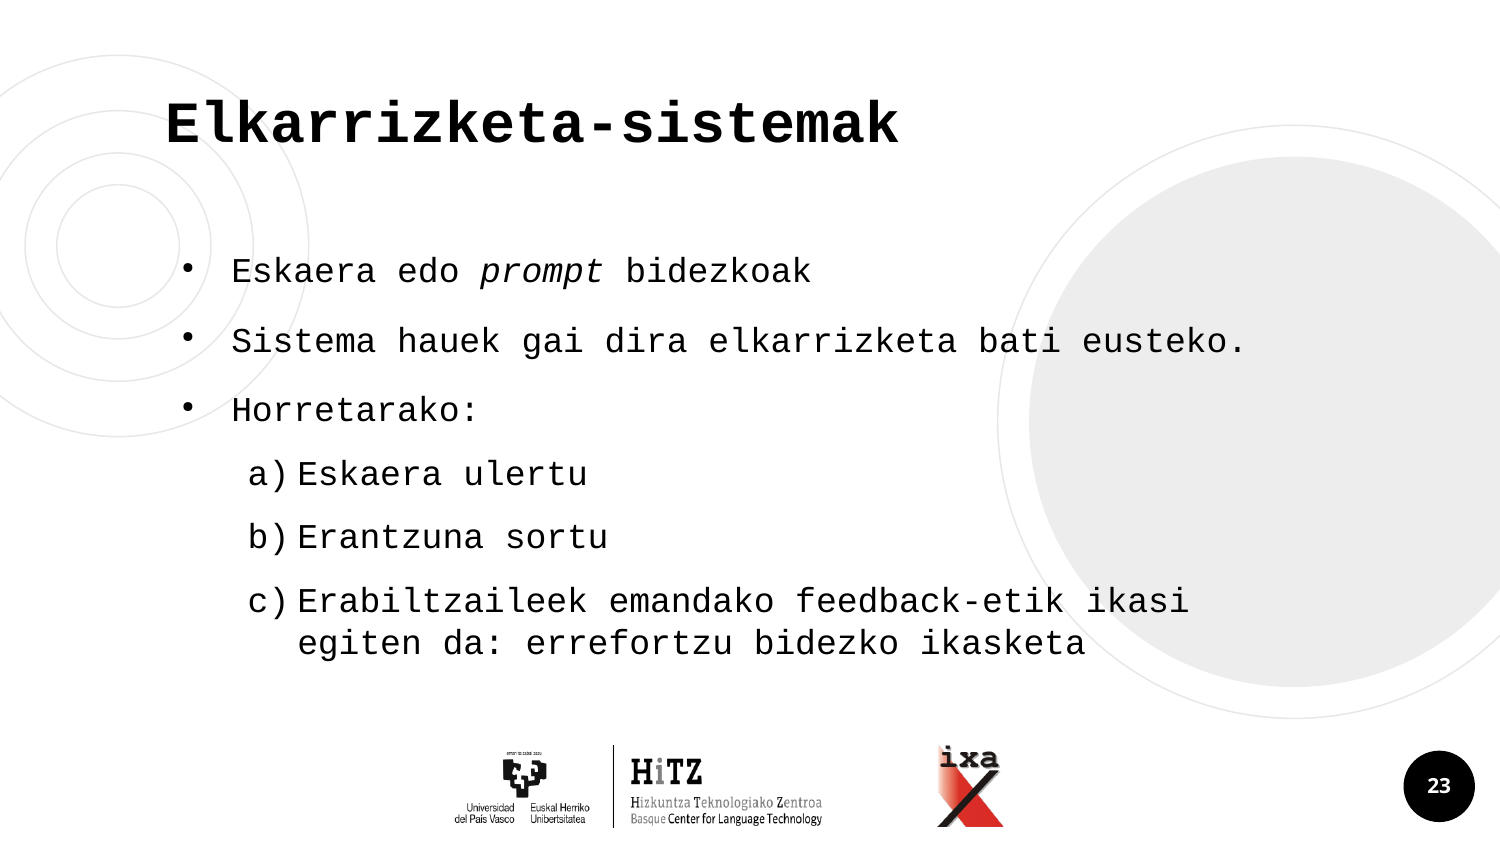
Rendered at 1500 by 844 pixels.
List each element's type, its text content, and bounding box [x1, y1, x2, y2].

picture [450, 745, 827, 828]
list Eskaera edo prompt bidezkoak Sistema hauek gai dira elkarrizketa bati eusteko. Horretarako: Eskaera ulertu Erantzuna sortu Erabiltzaileek emandako feedback-etik ikasi egiten da: errefortzu bidezko ikasketa [165, 248, 1252, 674]
picture [937, 744, 1004, 827]
title Elkarrizketa-sistemak [165, 70, 1312, 183]
text_box <zenbakia> [1403, 750, 1475, 823]
